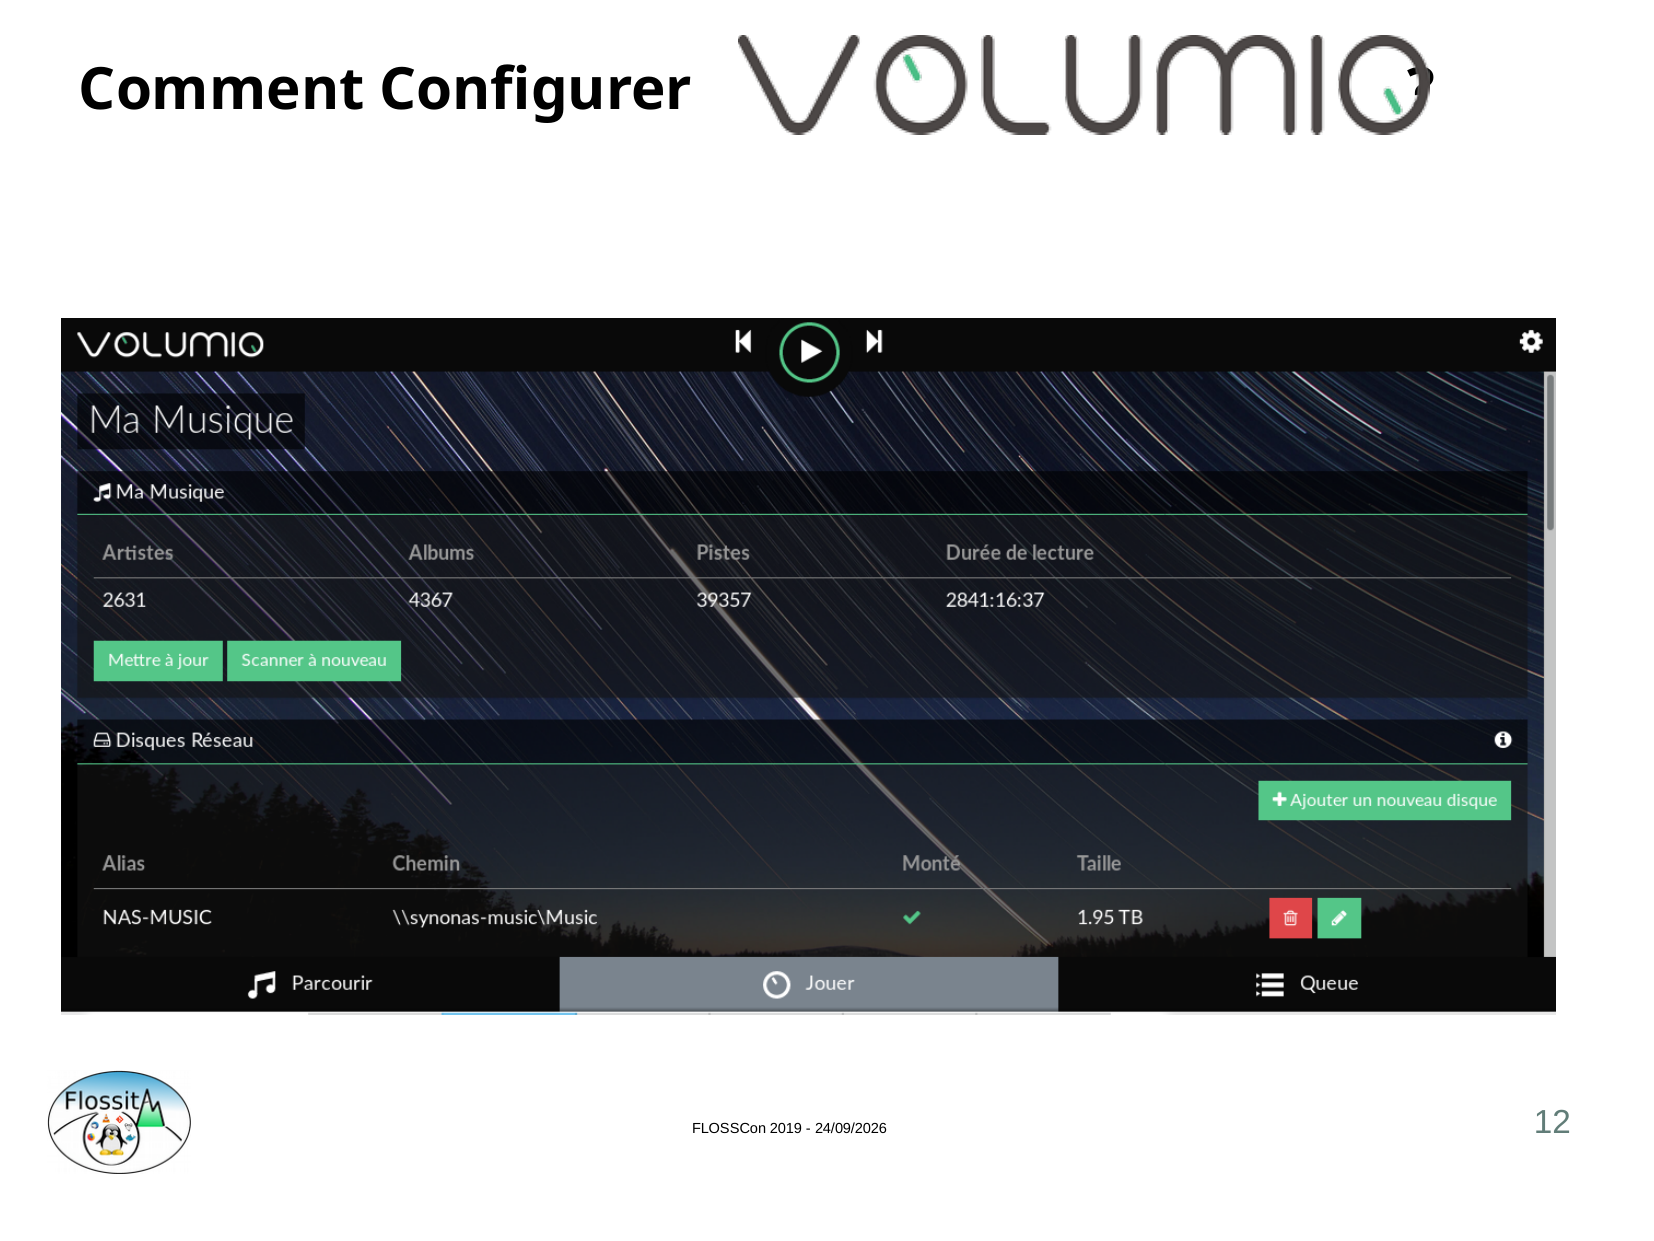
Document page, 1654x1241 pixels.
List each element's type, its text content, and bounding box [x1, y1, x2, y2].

picture [738, 35, 1430, 135]
picture [61, 318, 1556, 1015]
title Comment Configurer ? [63, 43, 1552, 157]
picture [47, 1070, 191, 1174]
